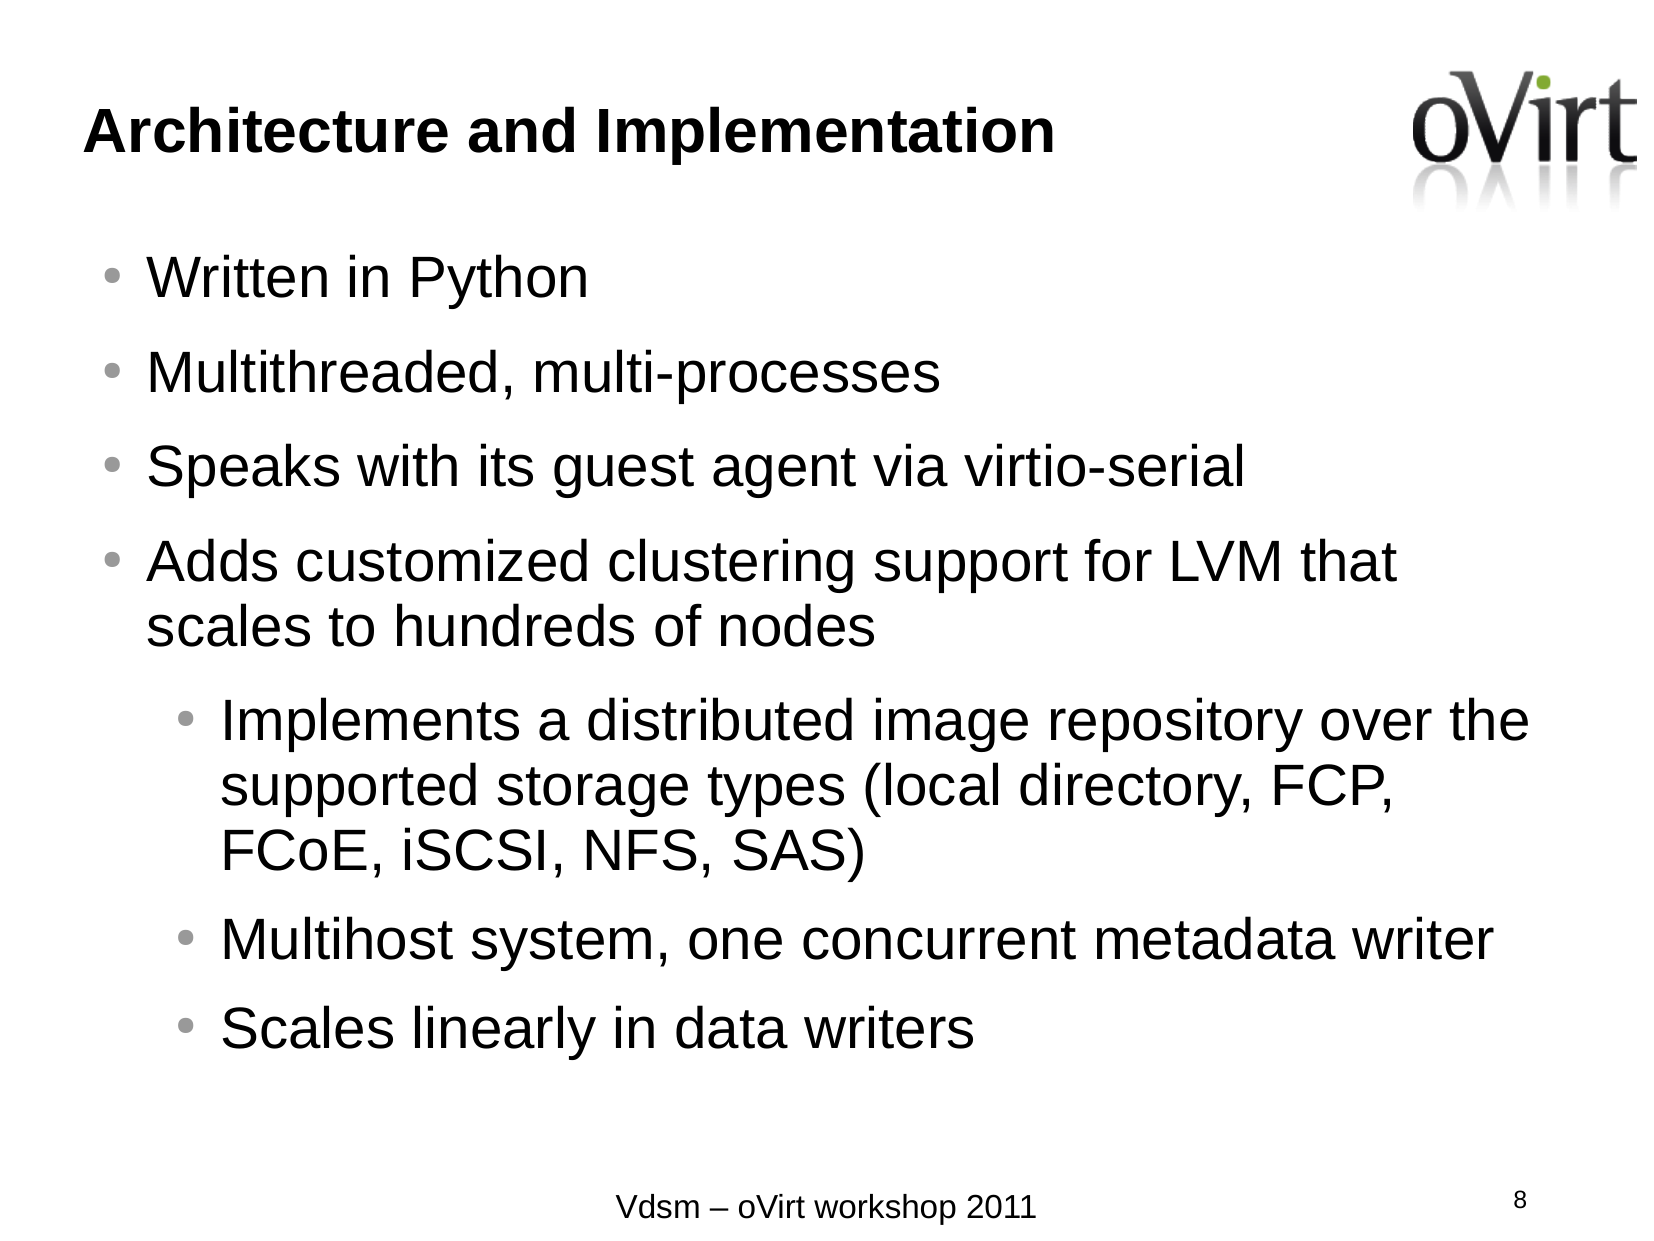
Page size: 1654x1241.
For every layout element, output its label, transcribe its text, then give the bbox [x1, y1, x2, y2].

title Architecture and Implementation [82, 37, 1303, 226]
picture [1413, 63, 1637, 212]
list Written in Python Multithreaded, multi-processes Speaks with its guest agent via virtio-serial Adds customized clustering support for LVM that scales to hundreds of nodes Implements a distributed image repository over the supported storage types (local directory, FCP, FCoE, iSCSI, NFS, SAS) Multihost system, one concurrent metadata writer Scales linearly in data writers [86, 244, 1576, 1061]
